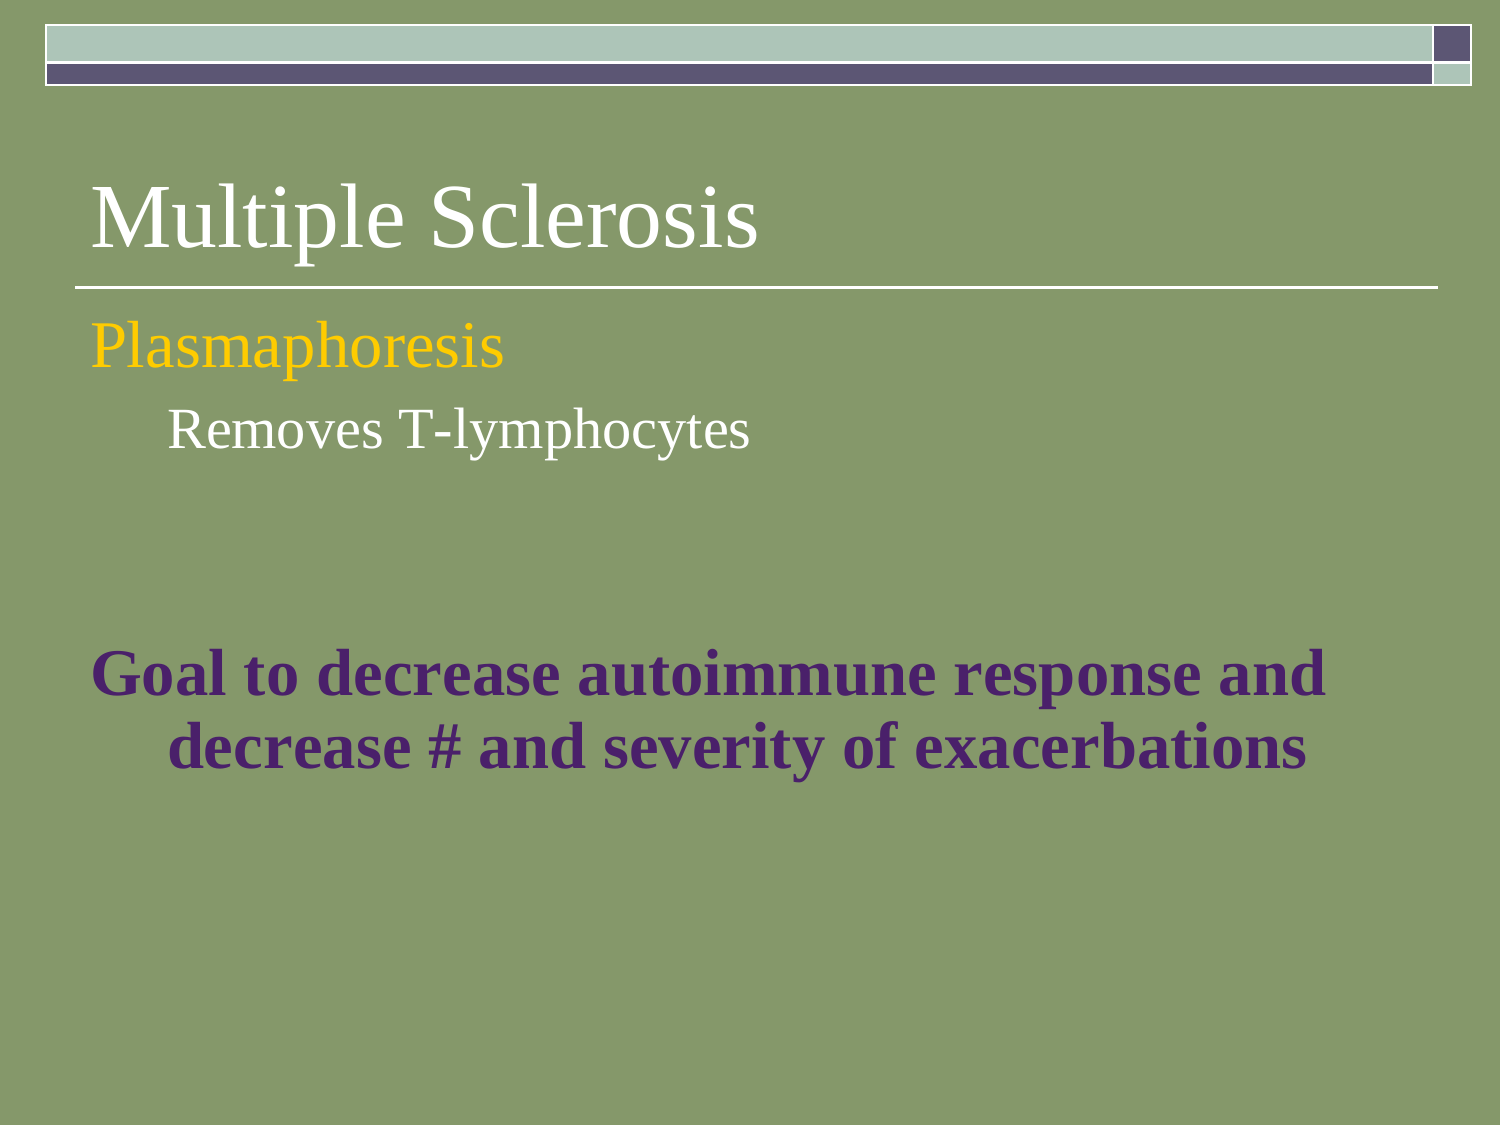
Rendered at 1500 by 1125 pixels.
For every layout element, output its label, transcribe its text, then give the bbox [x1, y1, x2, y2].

list Plasmaphoresis Removes T-lymphocytes Goal to decrease autoimmune response and decrease # and severity of exacerbations [75, 299, 1426, 1006]
title Multiple Sclerosis [75, 87, 1426, 275]
